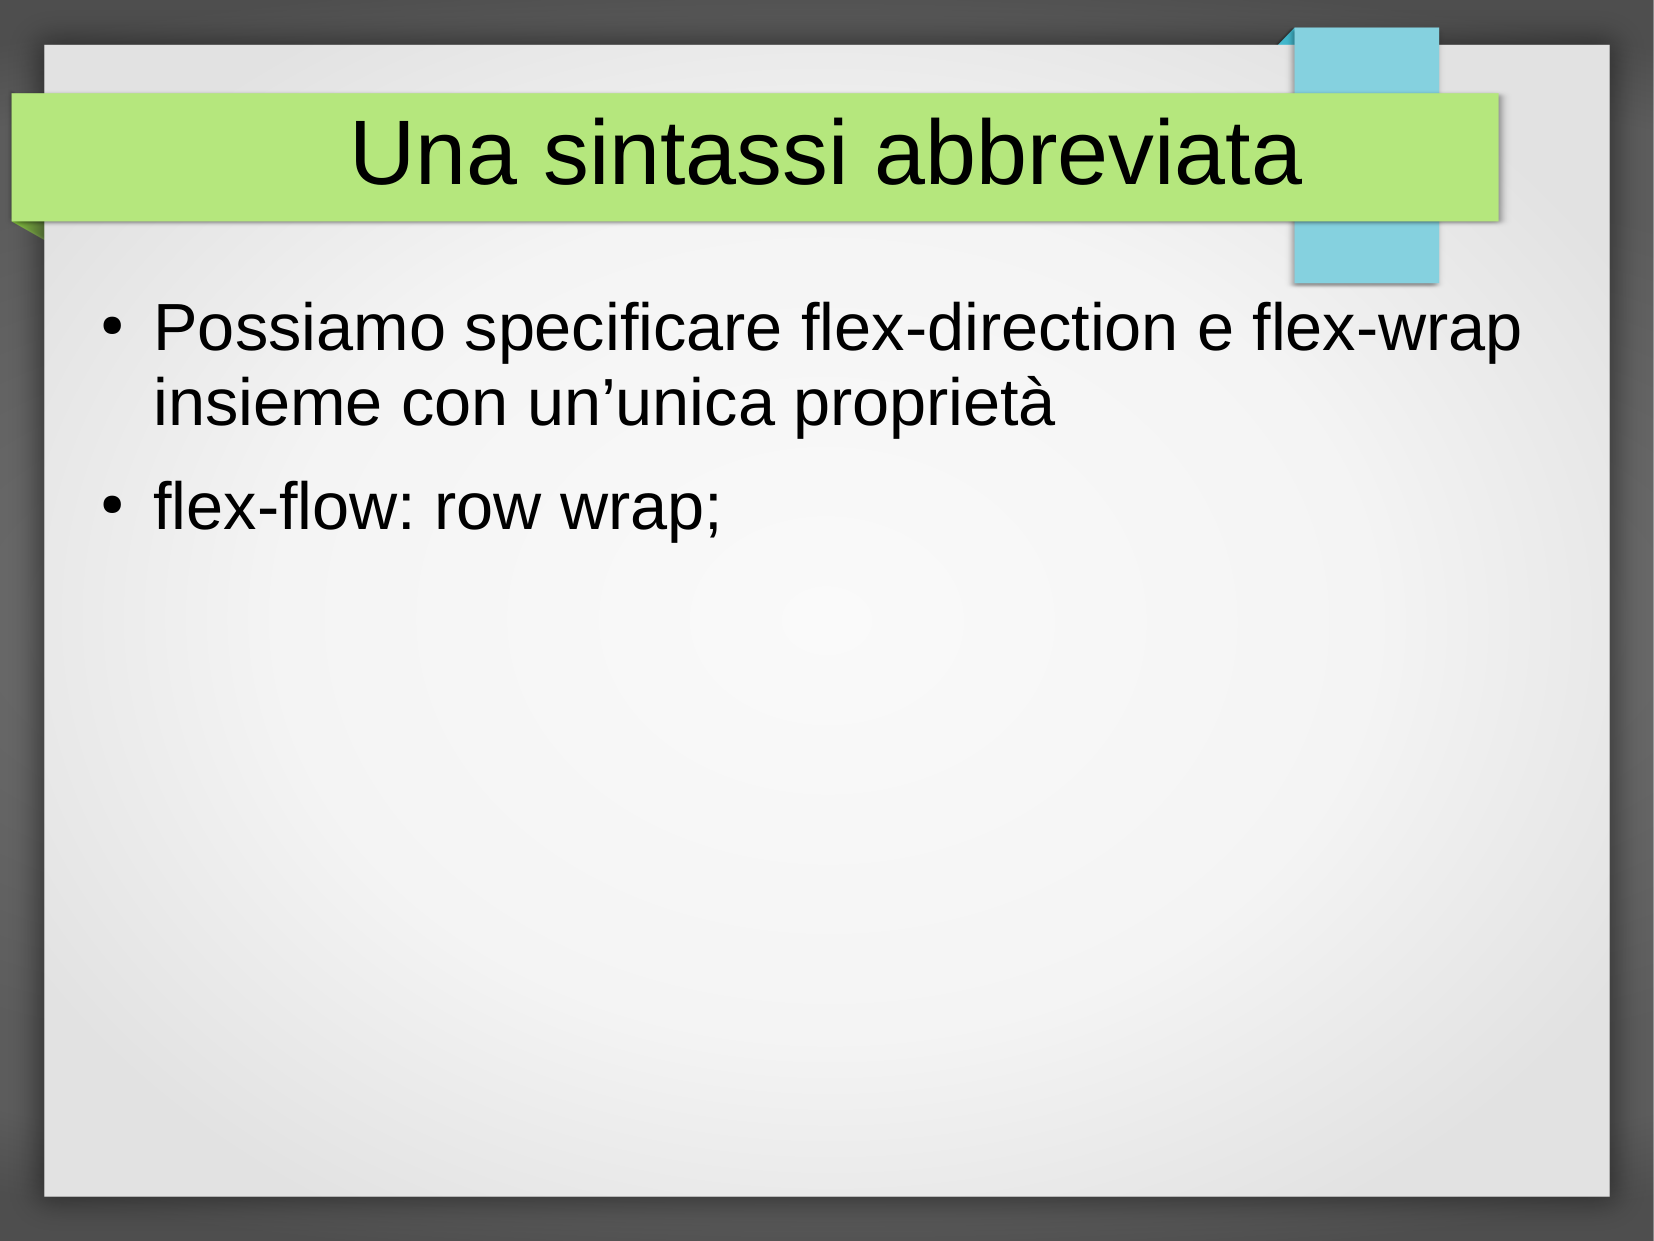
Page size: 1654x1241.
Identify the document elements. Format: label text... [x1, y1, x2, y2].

picture [0, 0, 1654, 1241]
list Possiamo specificare flex-direction e flex-wrap insieme con un’unica proprietà flex-flow: row wrap; [82, 290, 1571, 1146]
title Una sintassi abbreviata [82, 49, 1571, 257]
